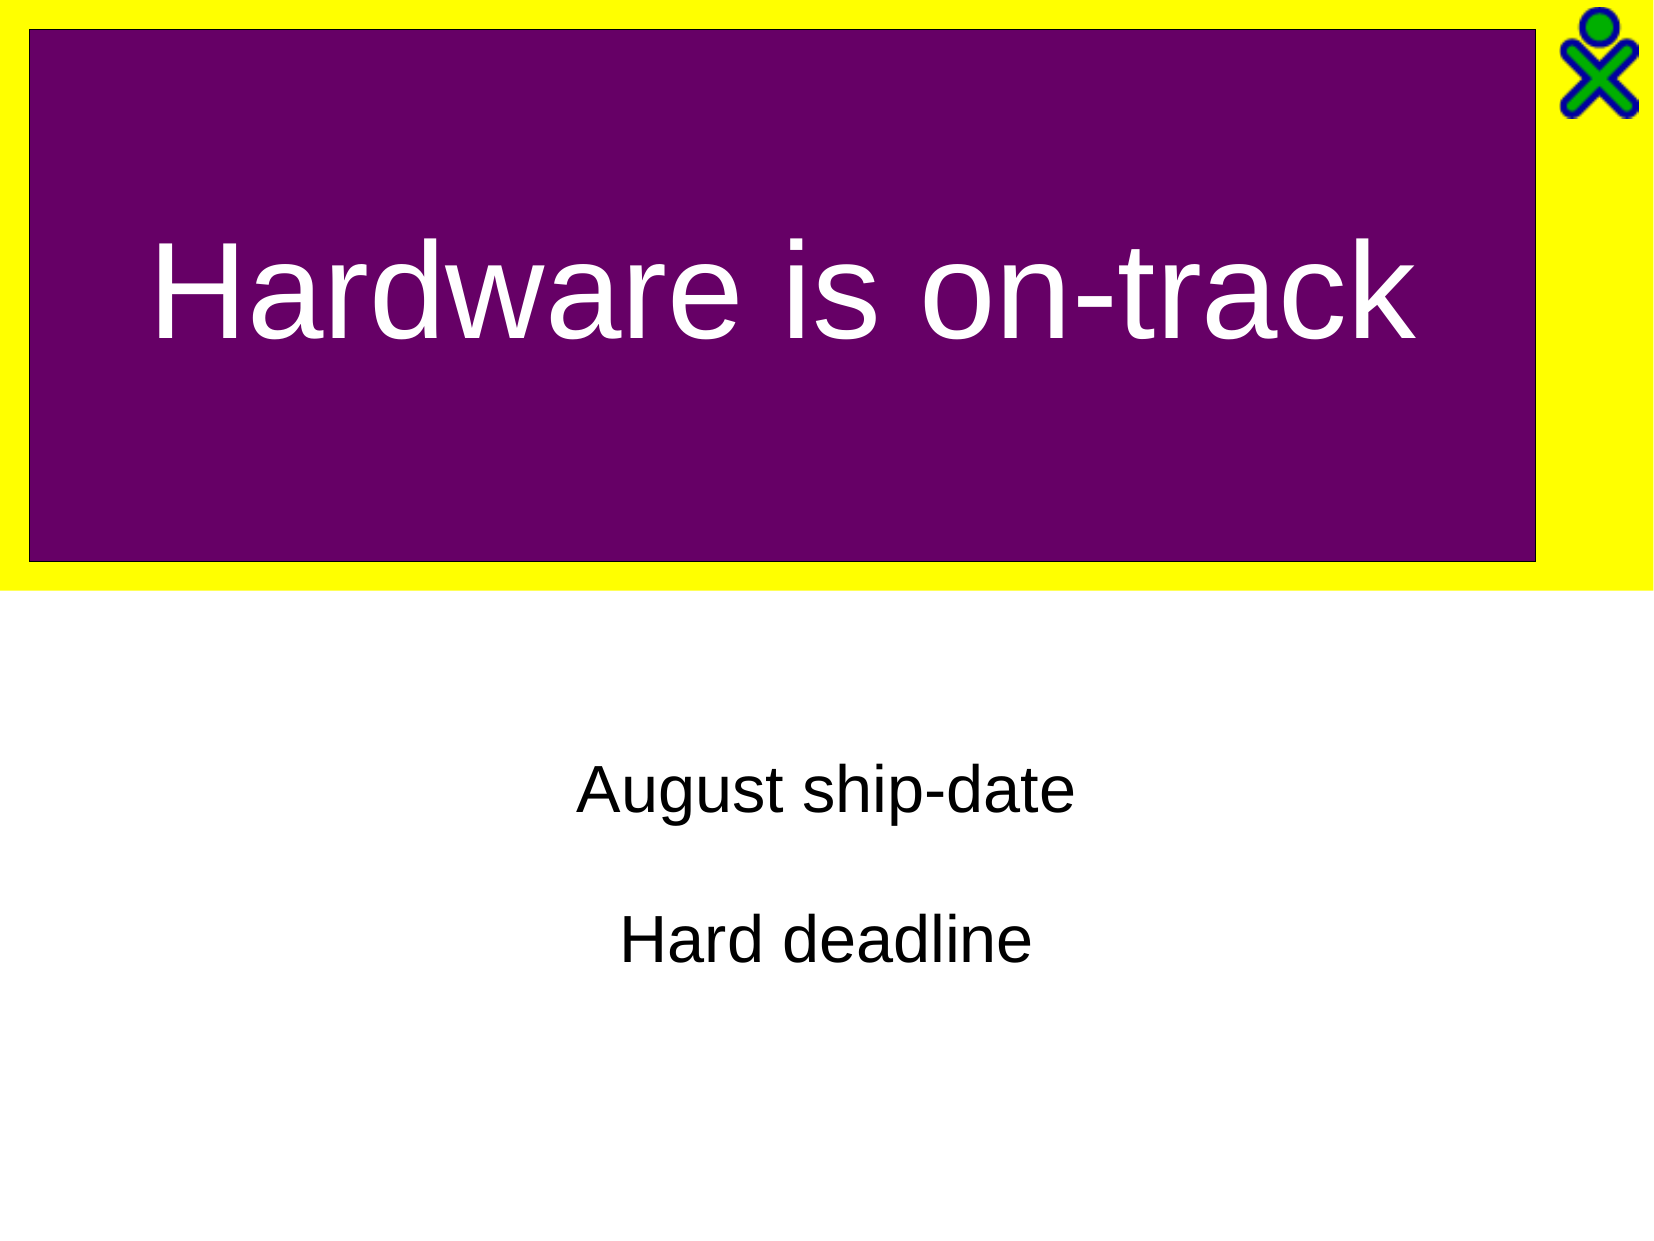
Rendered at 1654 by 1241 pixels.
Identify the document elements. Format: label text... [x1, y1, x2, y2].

picture [1559, 7, 1639, 119]
title Hardware is on-track [59, 56, 1506, 525]
subtitle August ship-date Hard deadline [82, 627, 1571, 1102]
